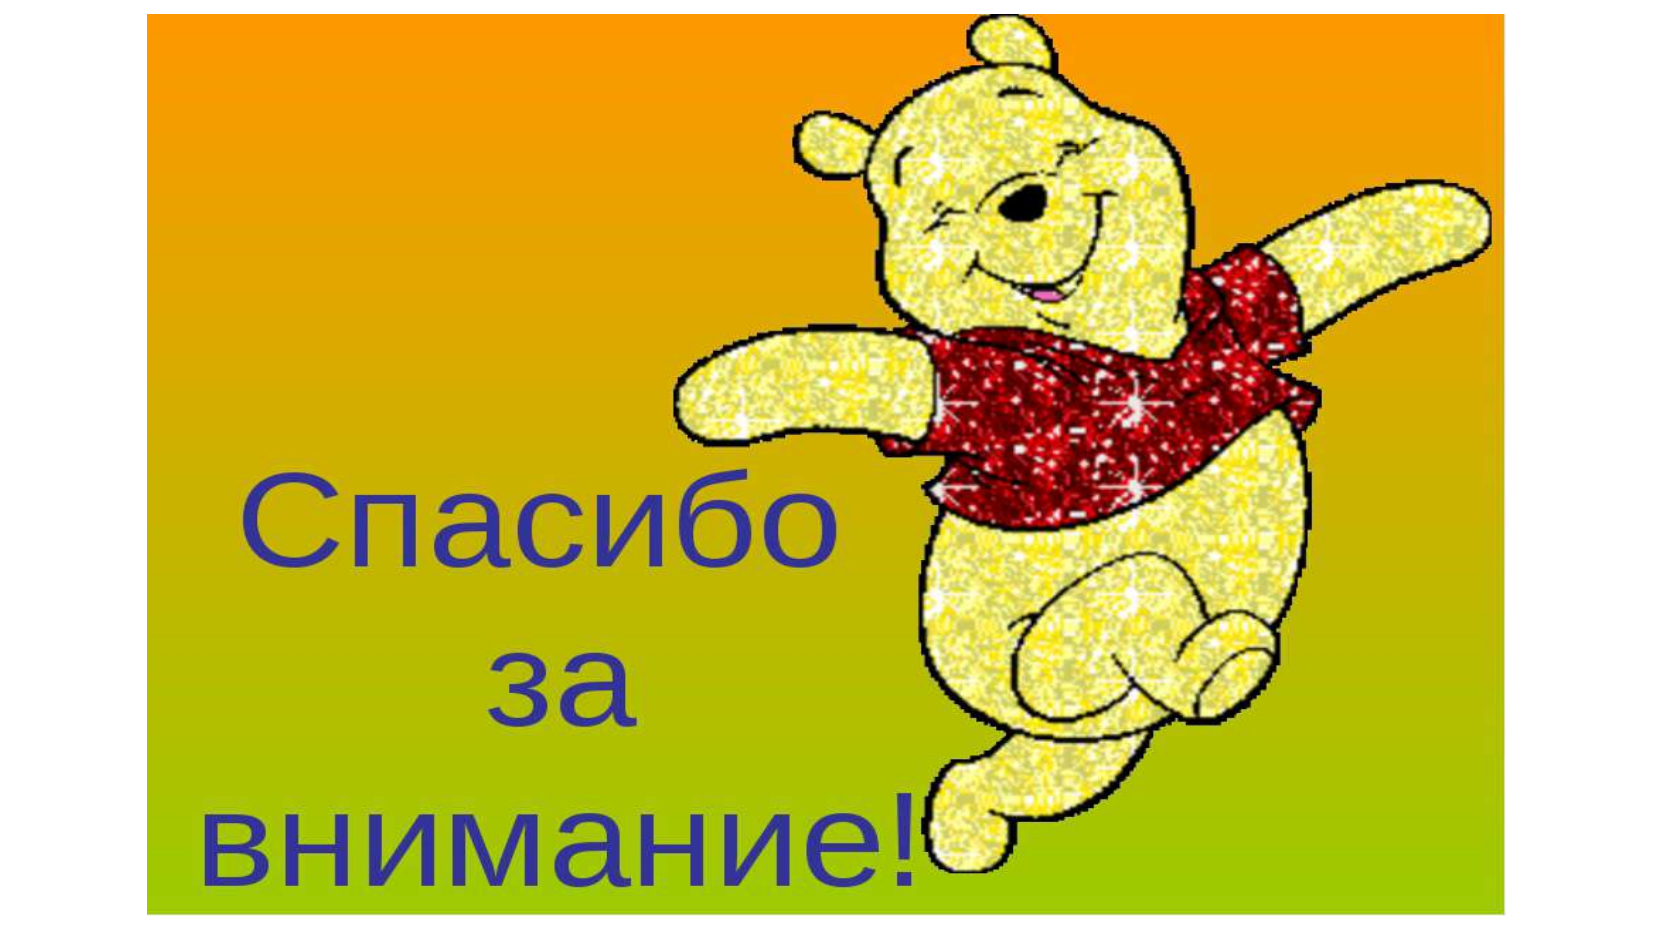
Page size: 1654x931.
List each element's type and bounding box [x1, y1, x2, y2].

picture [147, 14, 1506, 916]
